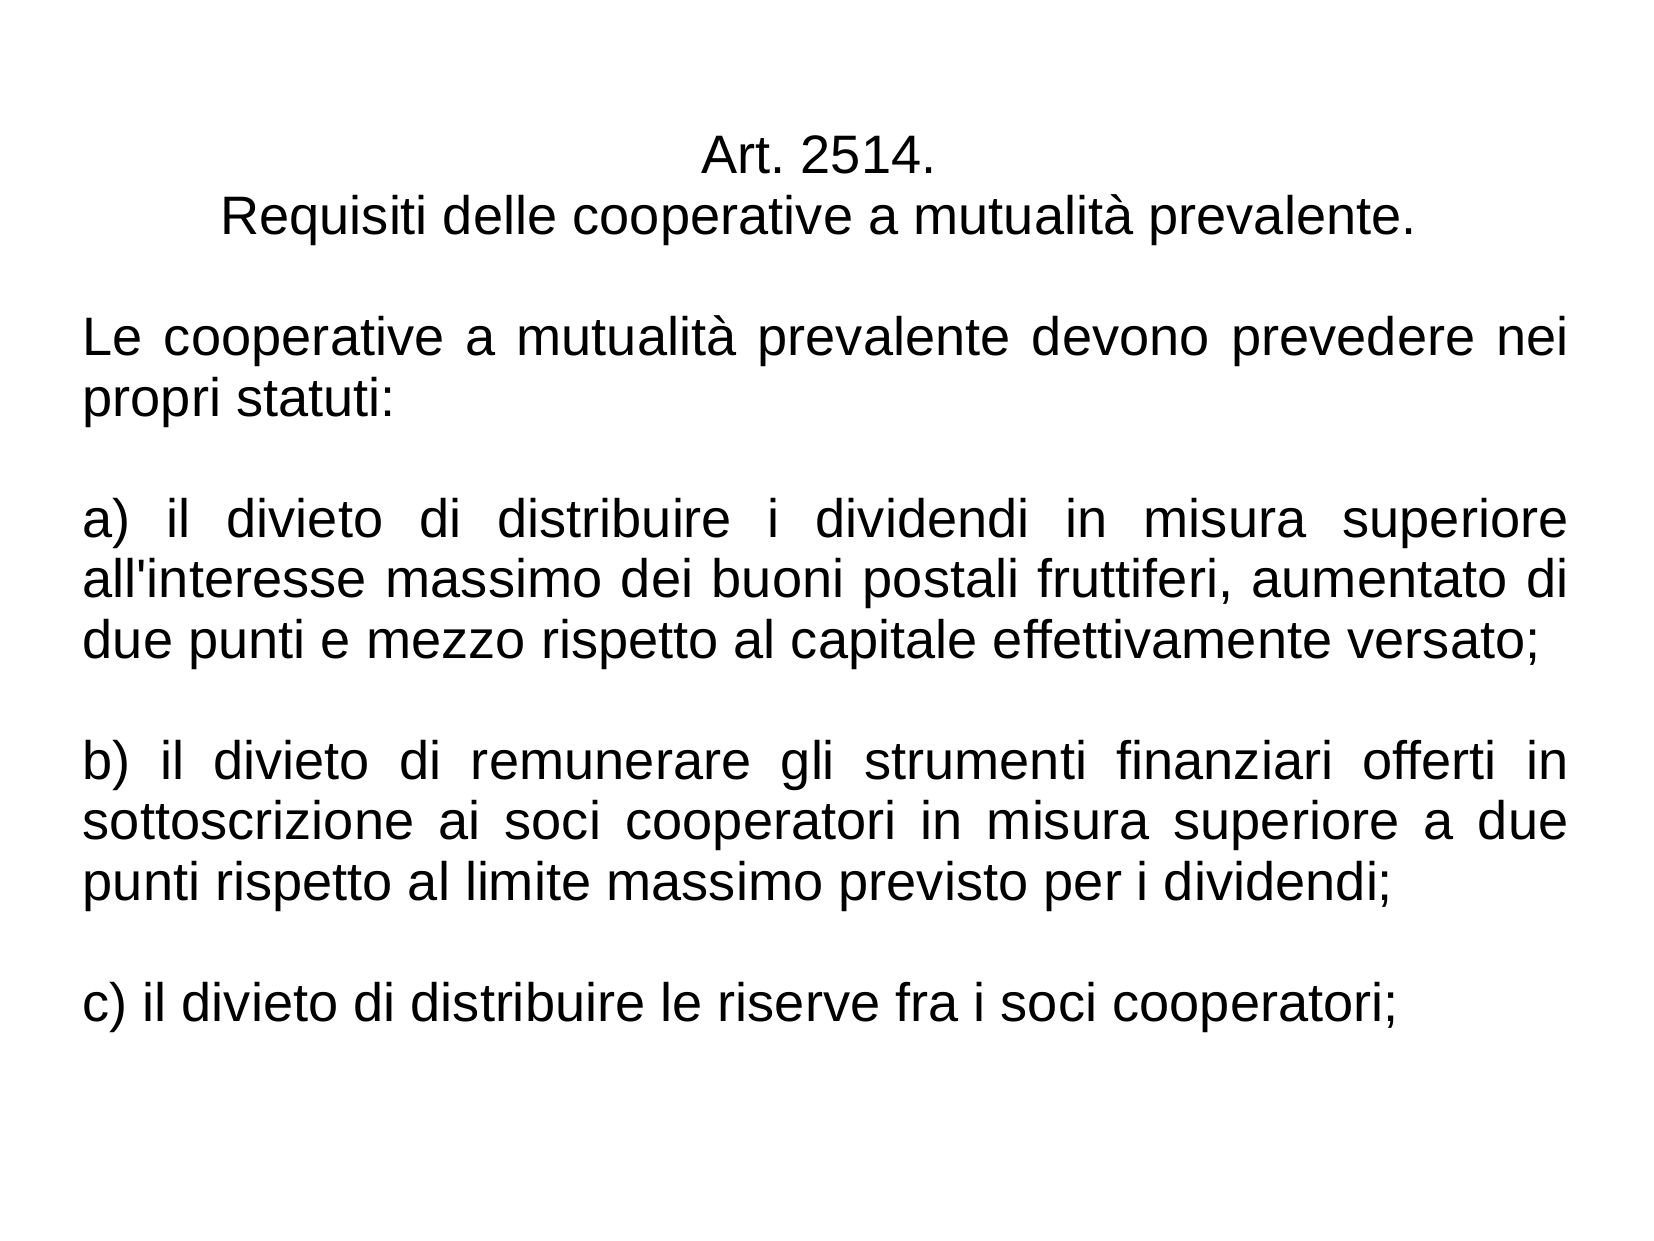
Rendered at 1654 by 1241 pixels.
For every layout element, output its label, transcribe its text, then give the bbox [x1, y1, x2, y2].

subtitle Art. 2514. Requisiti delle cooperative a mutualità prevalente. Le cooperative a mutualità prevalente devono prevedere nei propri statuti: a) il divieto di distribuire i dividendi in misura superiore all'interesse massimo dei buoni postali fruttiferi, aumentato di due punti e mezzo rispetto al capitale effettivamente versato; b) il divieto di remunerare gli strumenti finanziari offerti in sottoscrizione ai soci cooperatori in misura superiore a due punti rispetto al limite massimo previsto per i dividendi; c) il divieto di distribuire le riserve fra i soci cooperatori; [82, 56, 1571, 1102]
